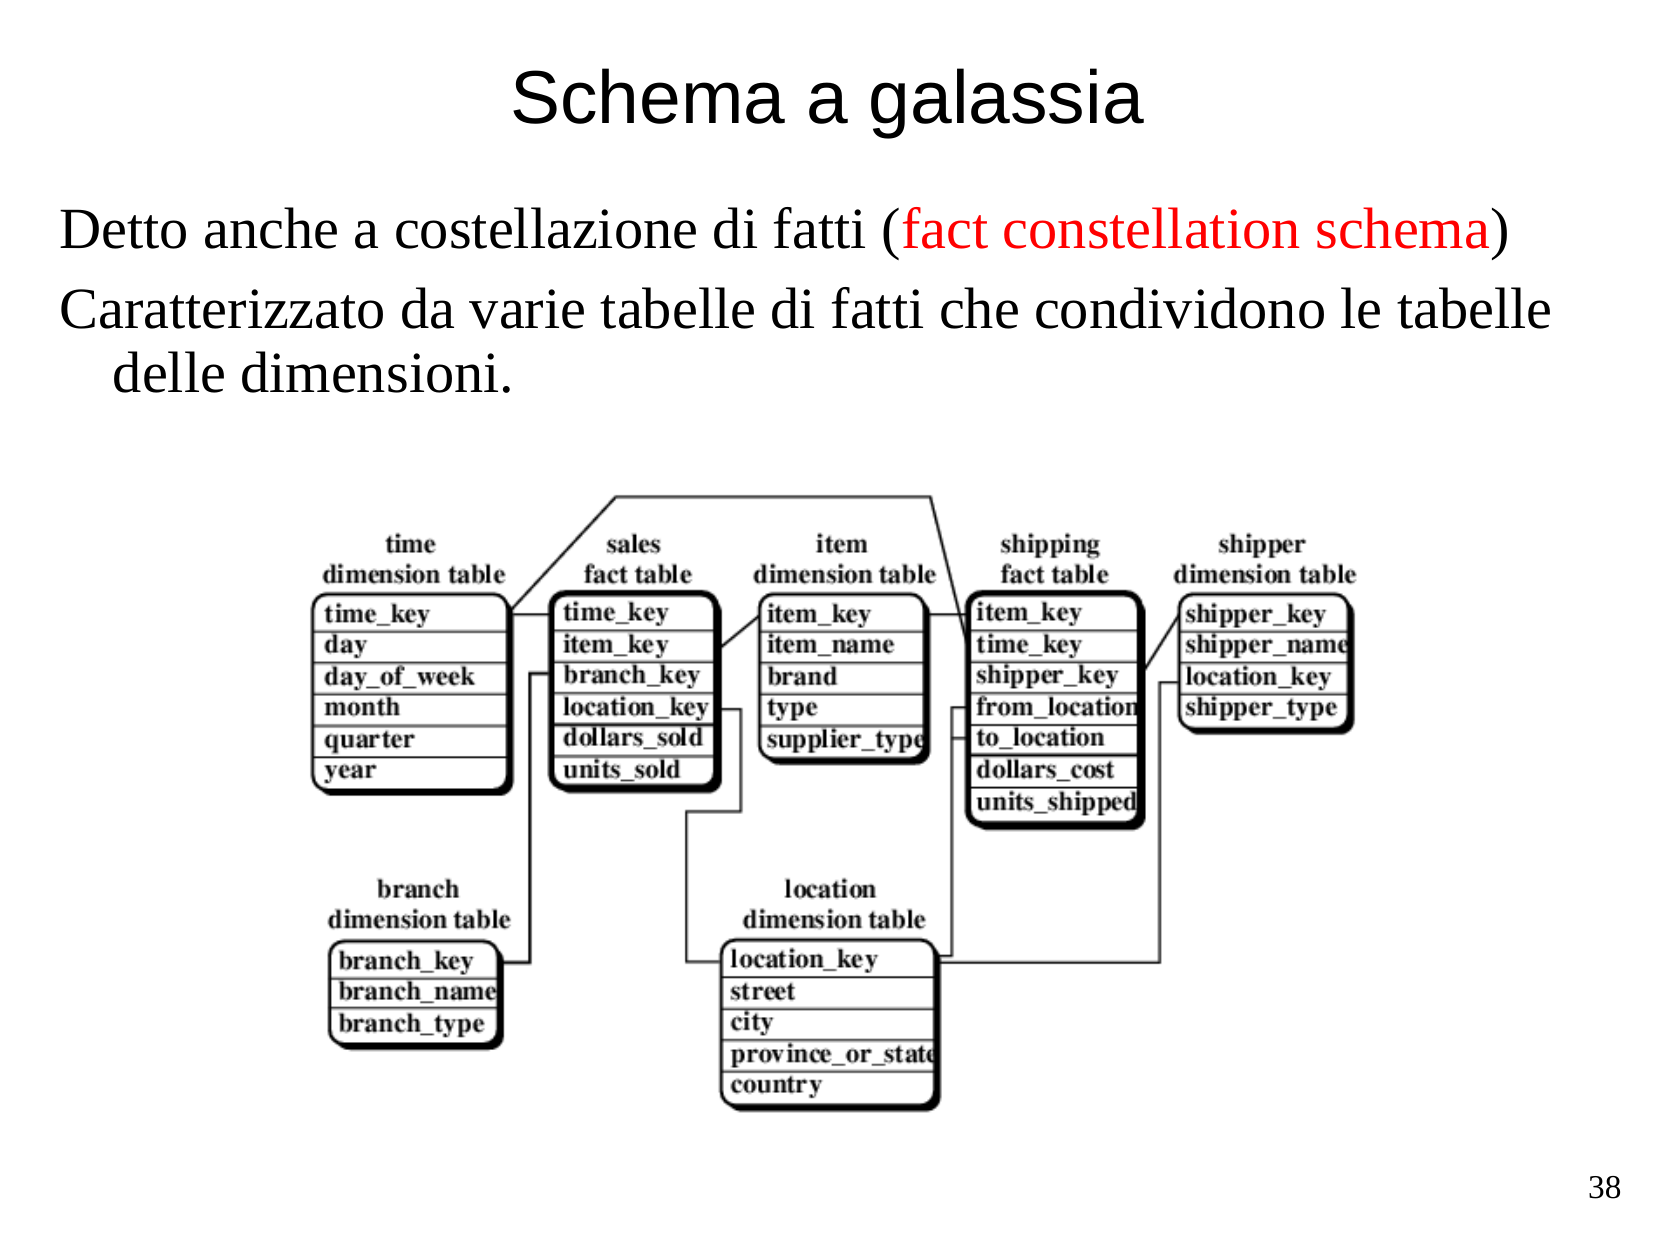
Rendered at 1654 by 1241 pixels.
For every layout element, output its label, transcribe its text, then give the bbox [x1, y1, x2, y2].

picture [295, 669, 1397, 1143]
title Schema a galassia [37, 30, 1617, 166]
list Detto anche a costellazione di fatti (fact constellation schema) Caratterizzato da varie tabelle di fatti che condividono le tabelle delle dimensioni. [42, 196, 1612, 669]
